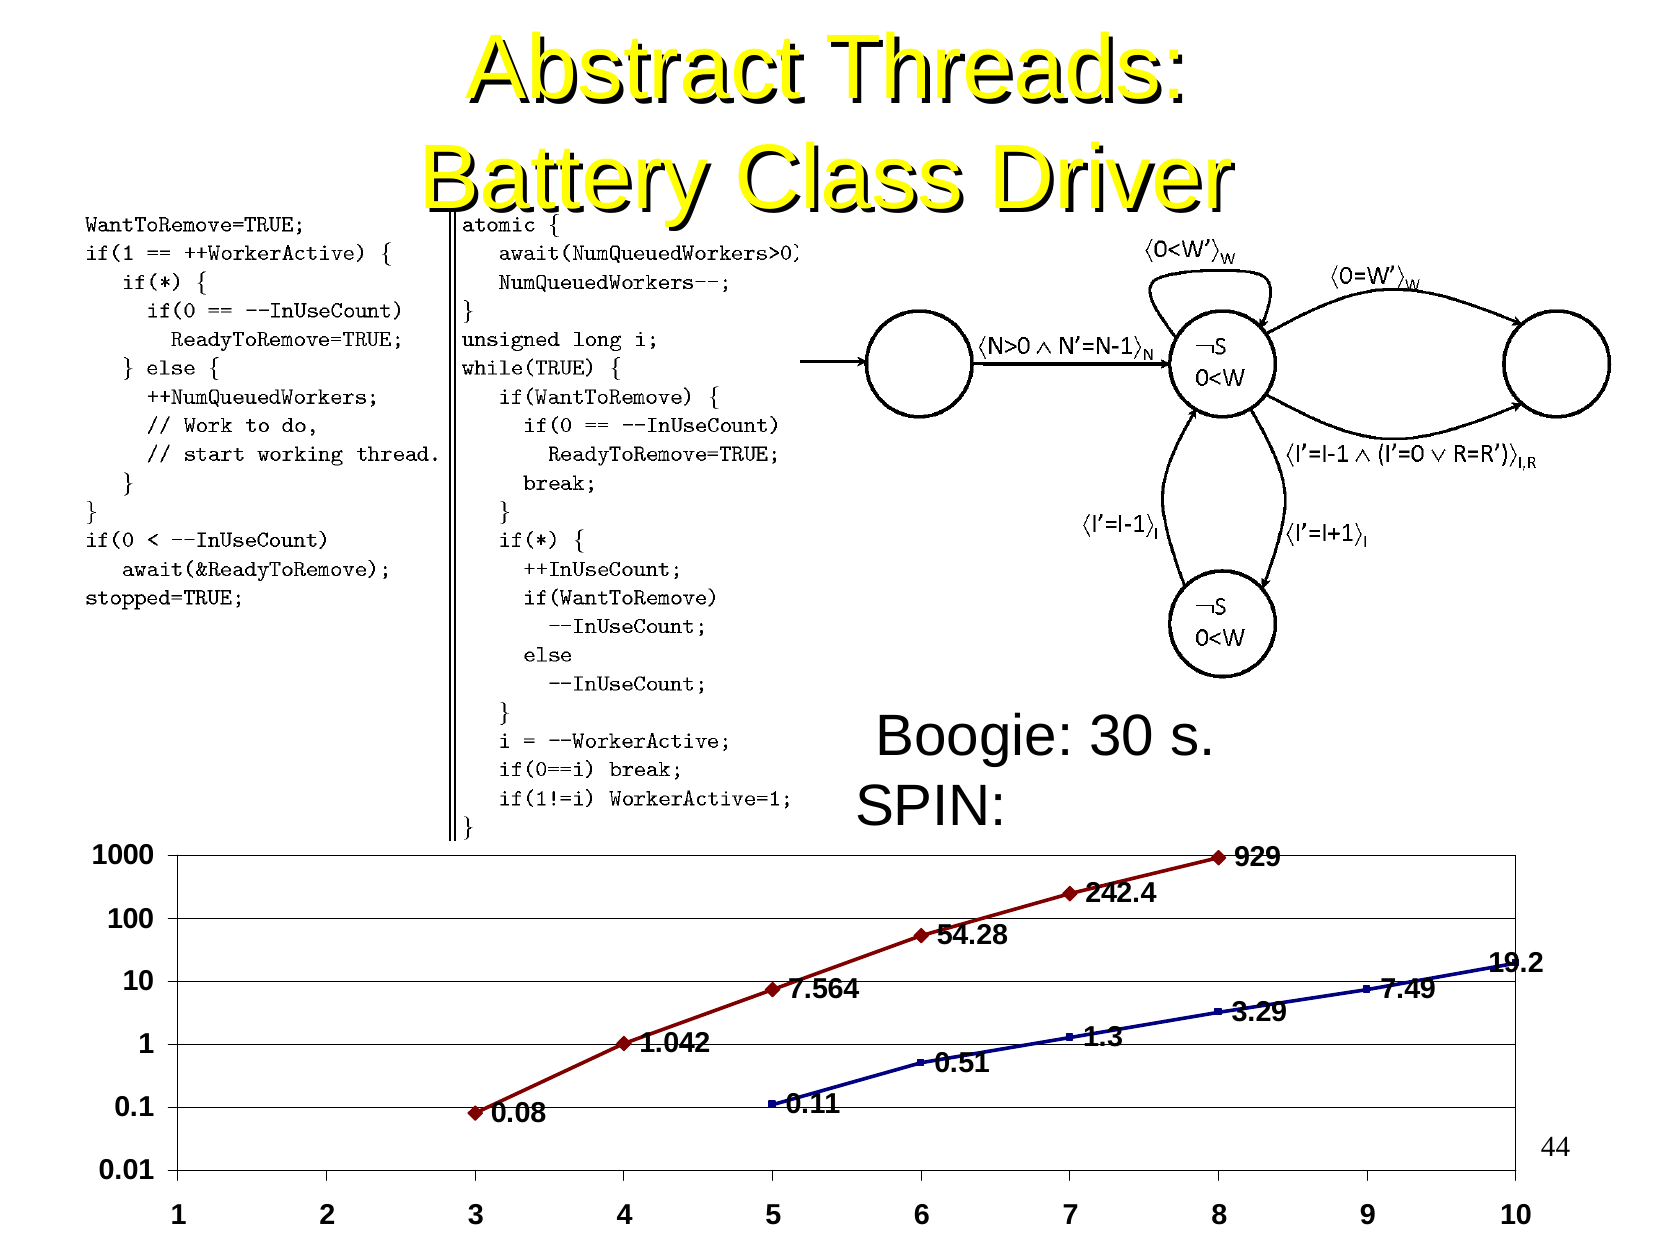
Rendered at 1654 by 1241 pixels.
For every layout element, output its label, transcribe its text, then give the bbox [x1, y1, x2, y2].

text_box Boogie: 30 s. SPIN: [840, 689, 1598, 845]
chart [68, 812, 1555, 1241]
picture [82, 234, 1612, 812]
title Abstract Threads: Battery Class Driver [82, 0, 1571, 235]
